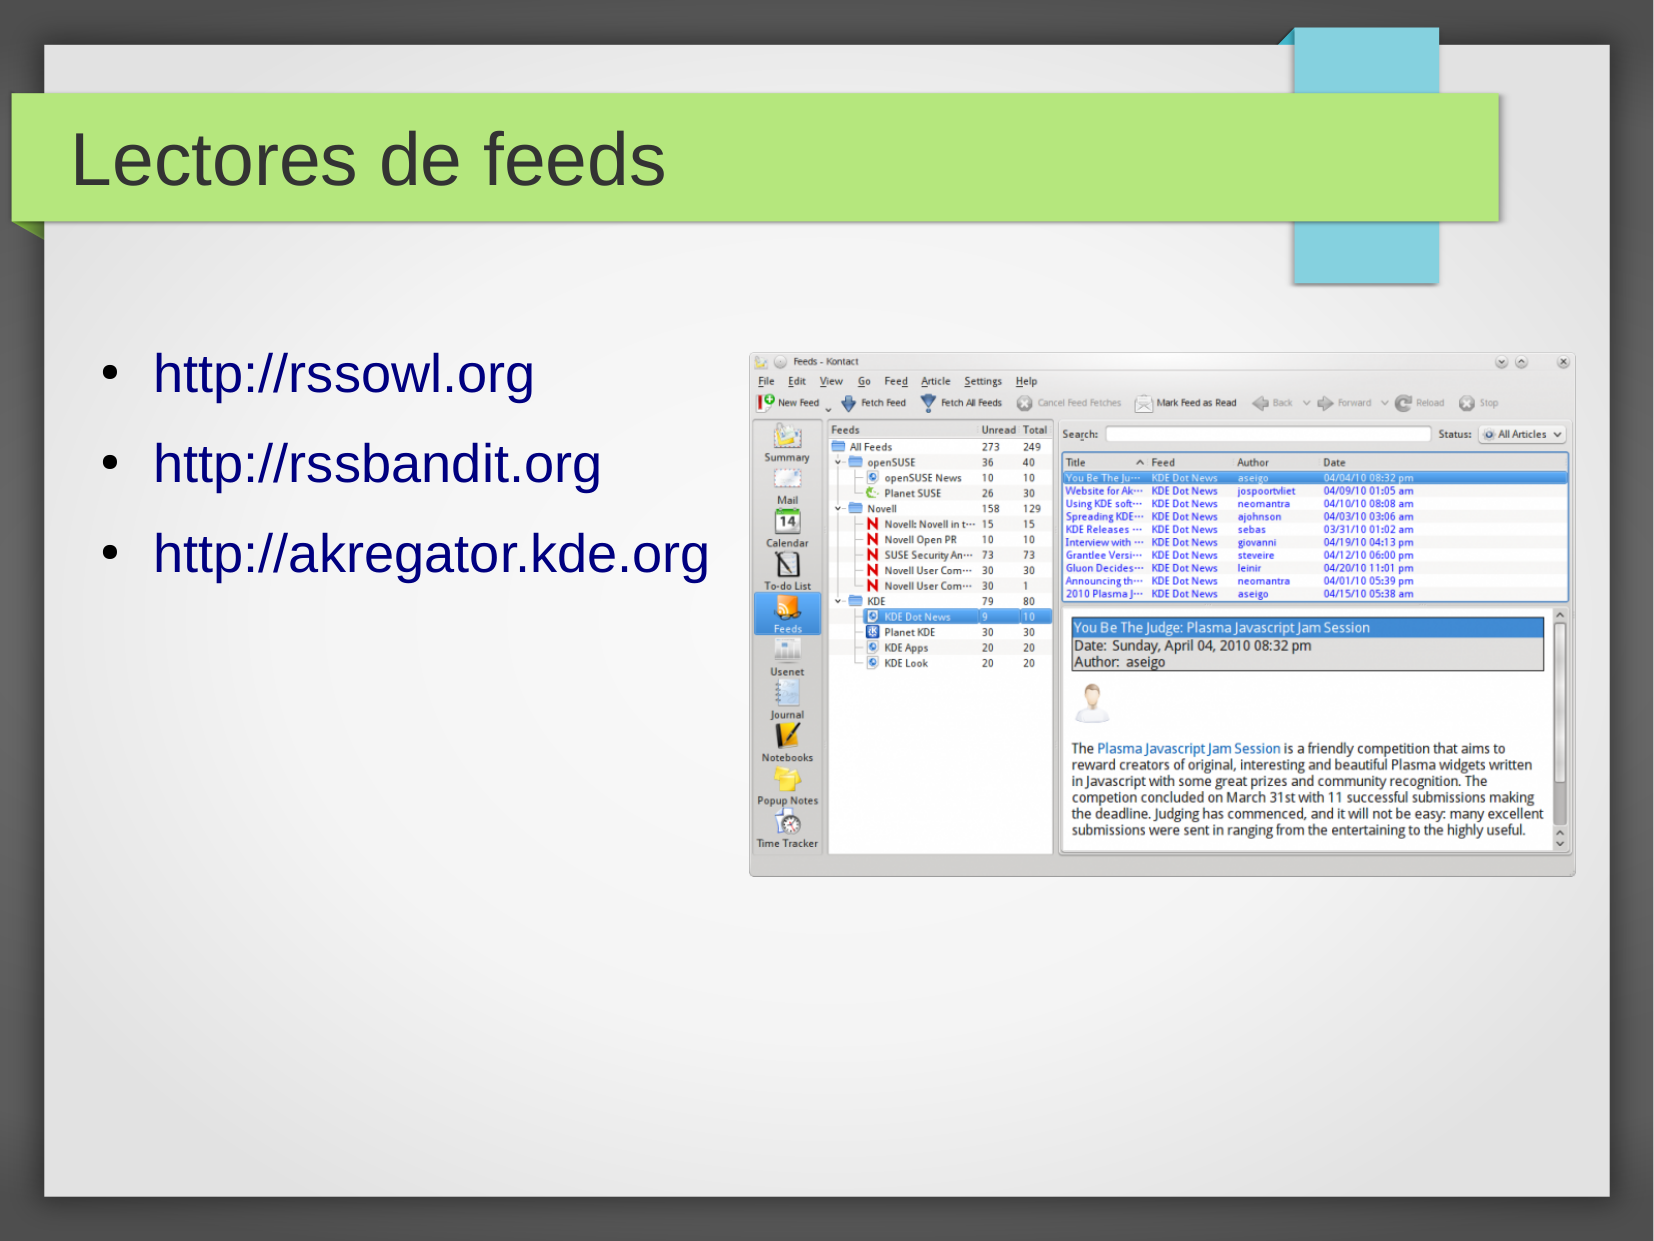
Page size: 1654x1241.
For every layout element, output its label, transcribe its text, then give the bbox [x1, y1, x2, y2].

title Lectores de feeds [70, 106, 1229, 213]
list http://rssowl.org http://rssbandit.org http://akregator.kde.org [82, 343, 793, 1063]
picture [0, 0, 1654, 1241]
